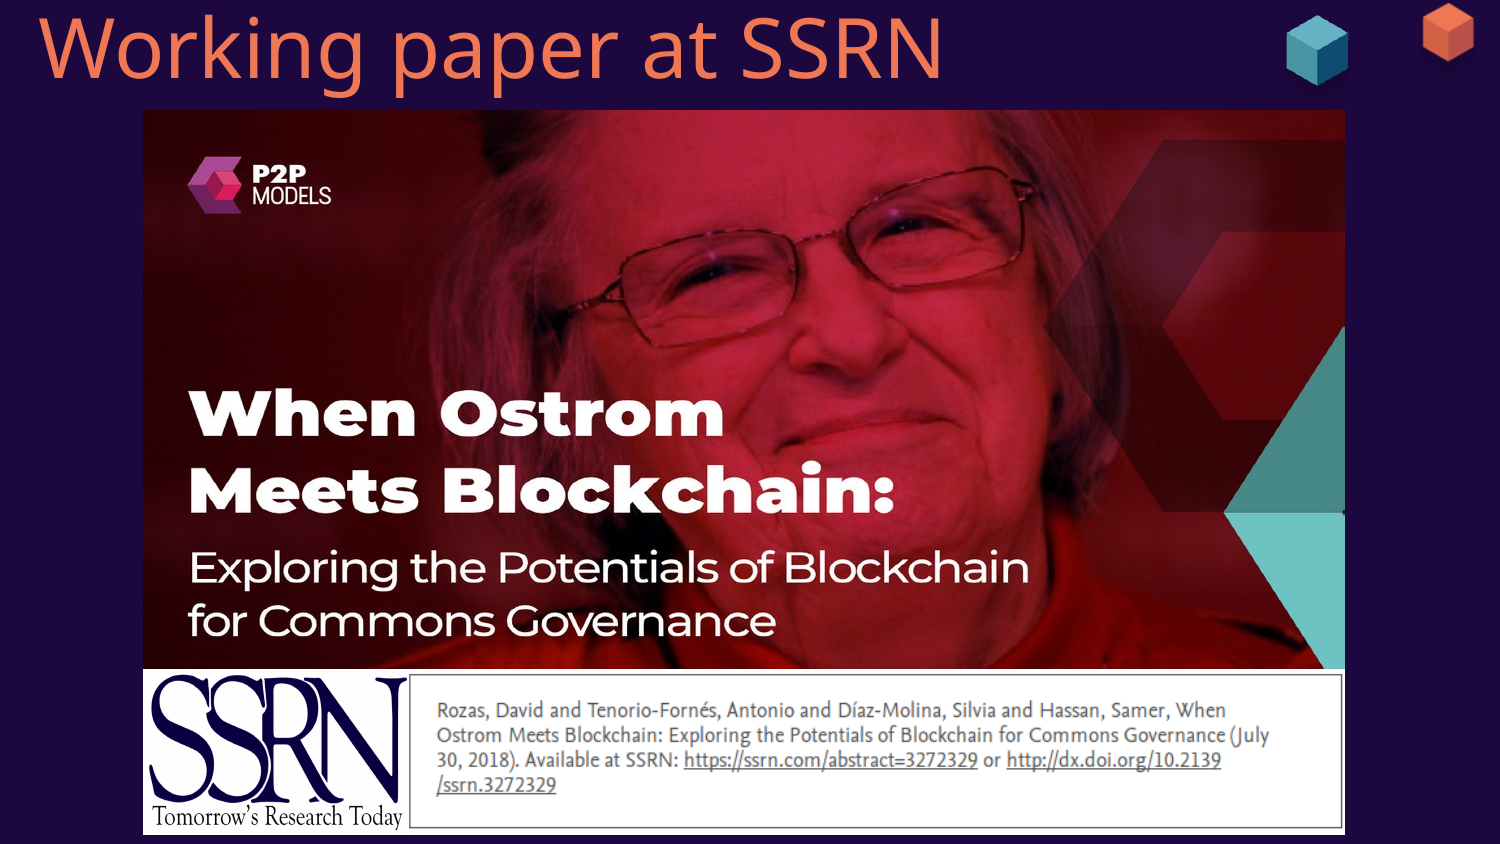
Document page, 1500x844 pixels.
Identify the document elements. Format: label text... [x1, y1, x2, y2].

picture [1393, 0, 1500, 98]
picture [143, 0, 1375, 835]
title Working paper at SSRN [23, 4, 1226, 111]
